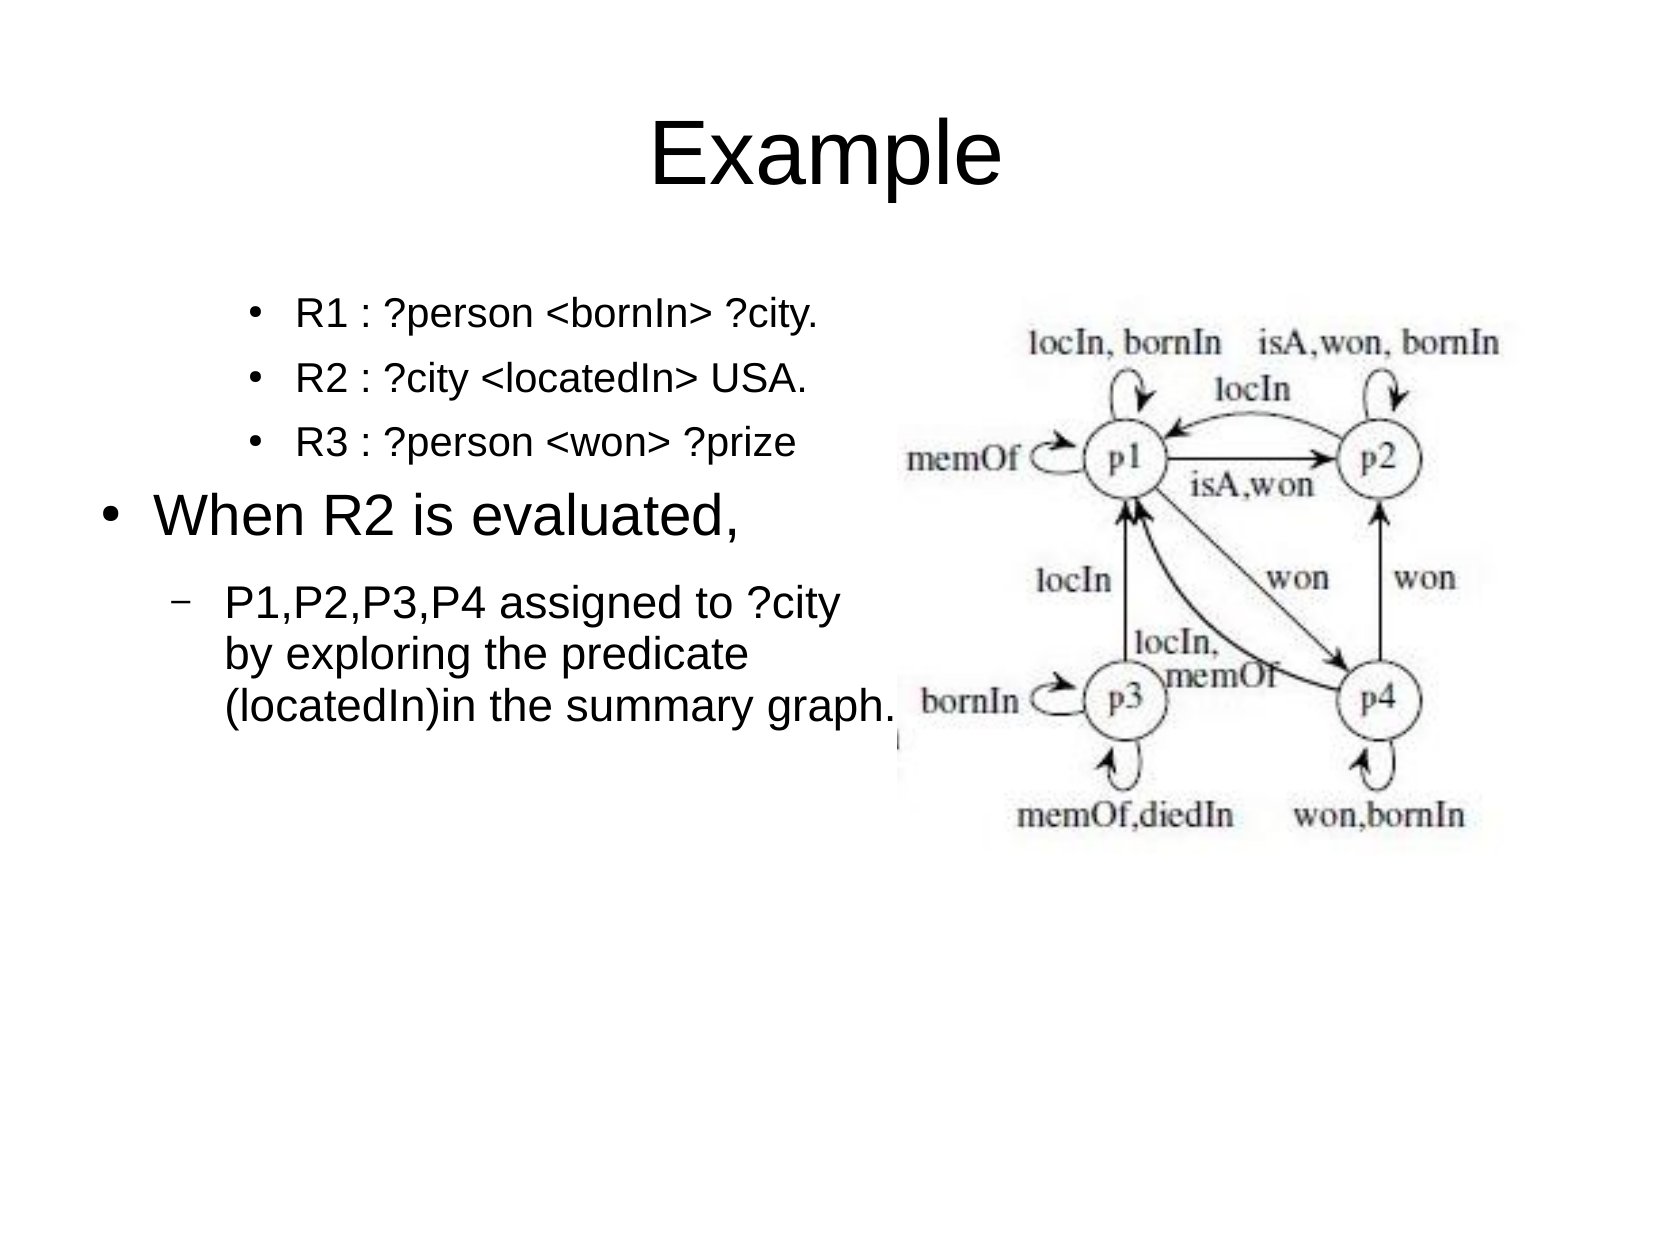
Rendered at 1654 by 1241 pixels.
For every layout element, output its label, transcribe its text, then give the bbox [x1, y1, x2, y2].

list R1 : ?person <bornIn> ?city. R2 : ?city <locatedIn> USA. R3 : ?person <won> ?prize When R2 is evaluated, P1,P2,P3,P4 assigned to ?city by exploring the predicate (locatedIn)in the summary graph. [82, 290, 1571, 1010]
picture [897, 275, 1548, 875]
title Example [82, 49, 1571, 257]
